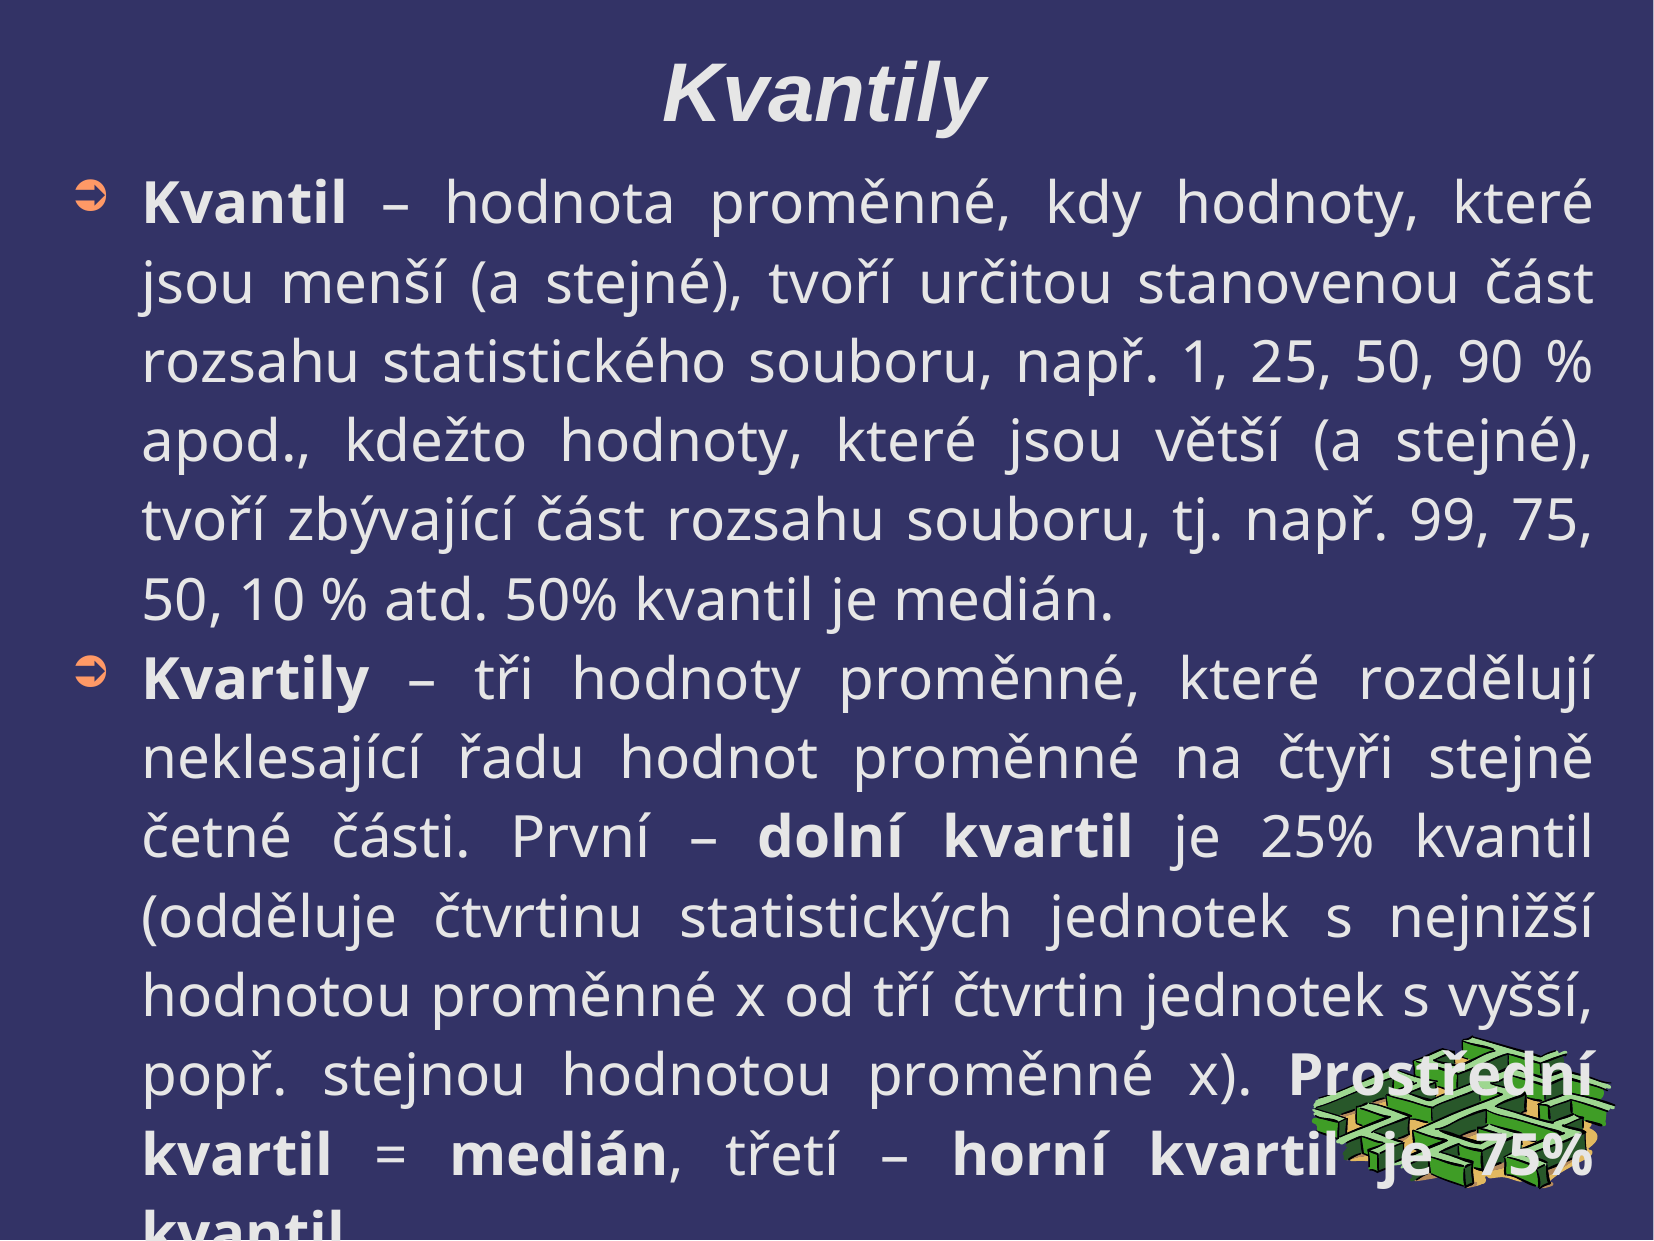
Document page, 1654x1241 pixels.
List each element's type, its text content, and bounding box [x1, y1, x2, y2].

list Kvantil – hodnota proměnné, kdy hodnoty, které jsou menší (a stejné), tvoří určitou stanovenou část rozsahu statistického souboru, např. 1, 25, 50, 90 % apod., kdežto hodnoty, které jsou větší (a stejné), tvoří zbývající část rozsahu souboru, tj. např. 99, 75, 50, 10 % atd. 50% kvantil je medián. Kvartily – tři hodnoty proměnné, které rozdělují neklesající řadu hodnot proměnné na čtyři stejně četné části. První – dolní kvartil je 25% kvantil (odděluje čtvrtinu statistických jednotek s nejnižší hodnotou proměnné x od tří čtvrtin jednotek s vyšší, popř. stejnou hodnotou proměnné x). Prostřední kvartil = medián, třetí – horní kvartil je 75% kvantil. [59, 161, 1595, 1086]
title Kvantily [118, 0, 1531, 161]
